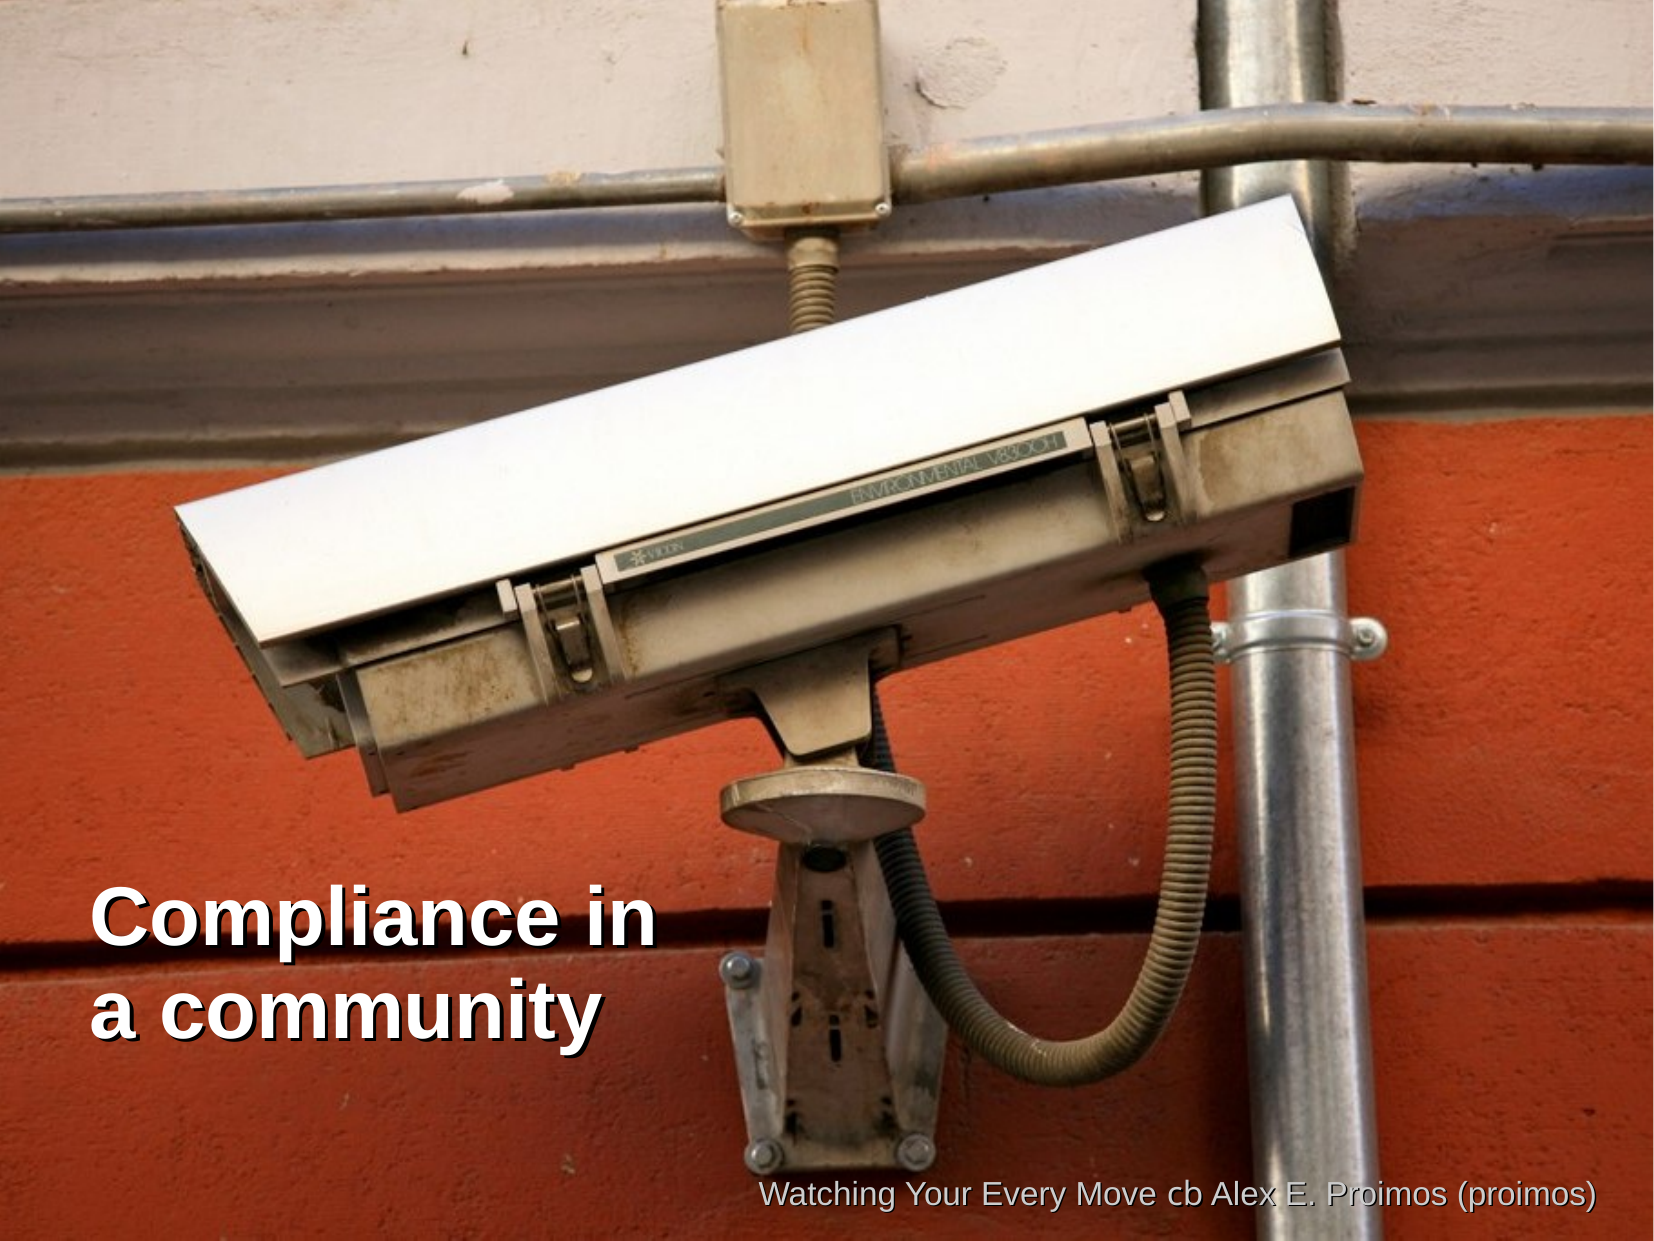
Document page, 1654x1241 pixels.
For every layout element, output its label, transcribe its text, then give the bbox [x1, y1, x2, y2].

picture [0, 0, 1654, 1241]
text_box Watching Your Every Move cb Alex E. Proimos (proimos) [37, 1162, 1613, 1215]
text_box Compliance in a community [75, 862, 901, 1064]
